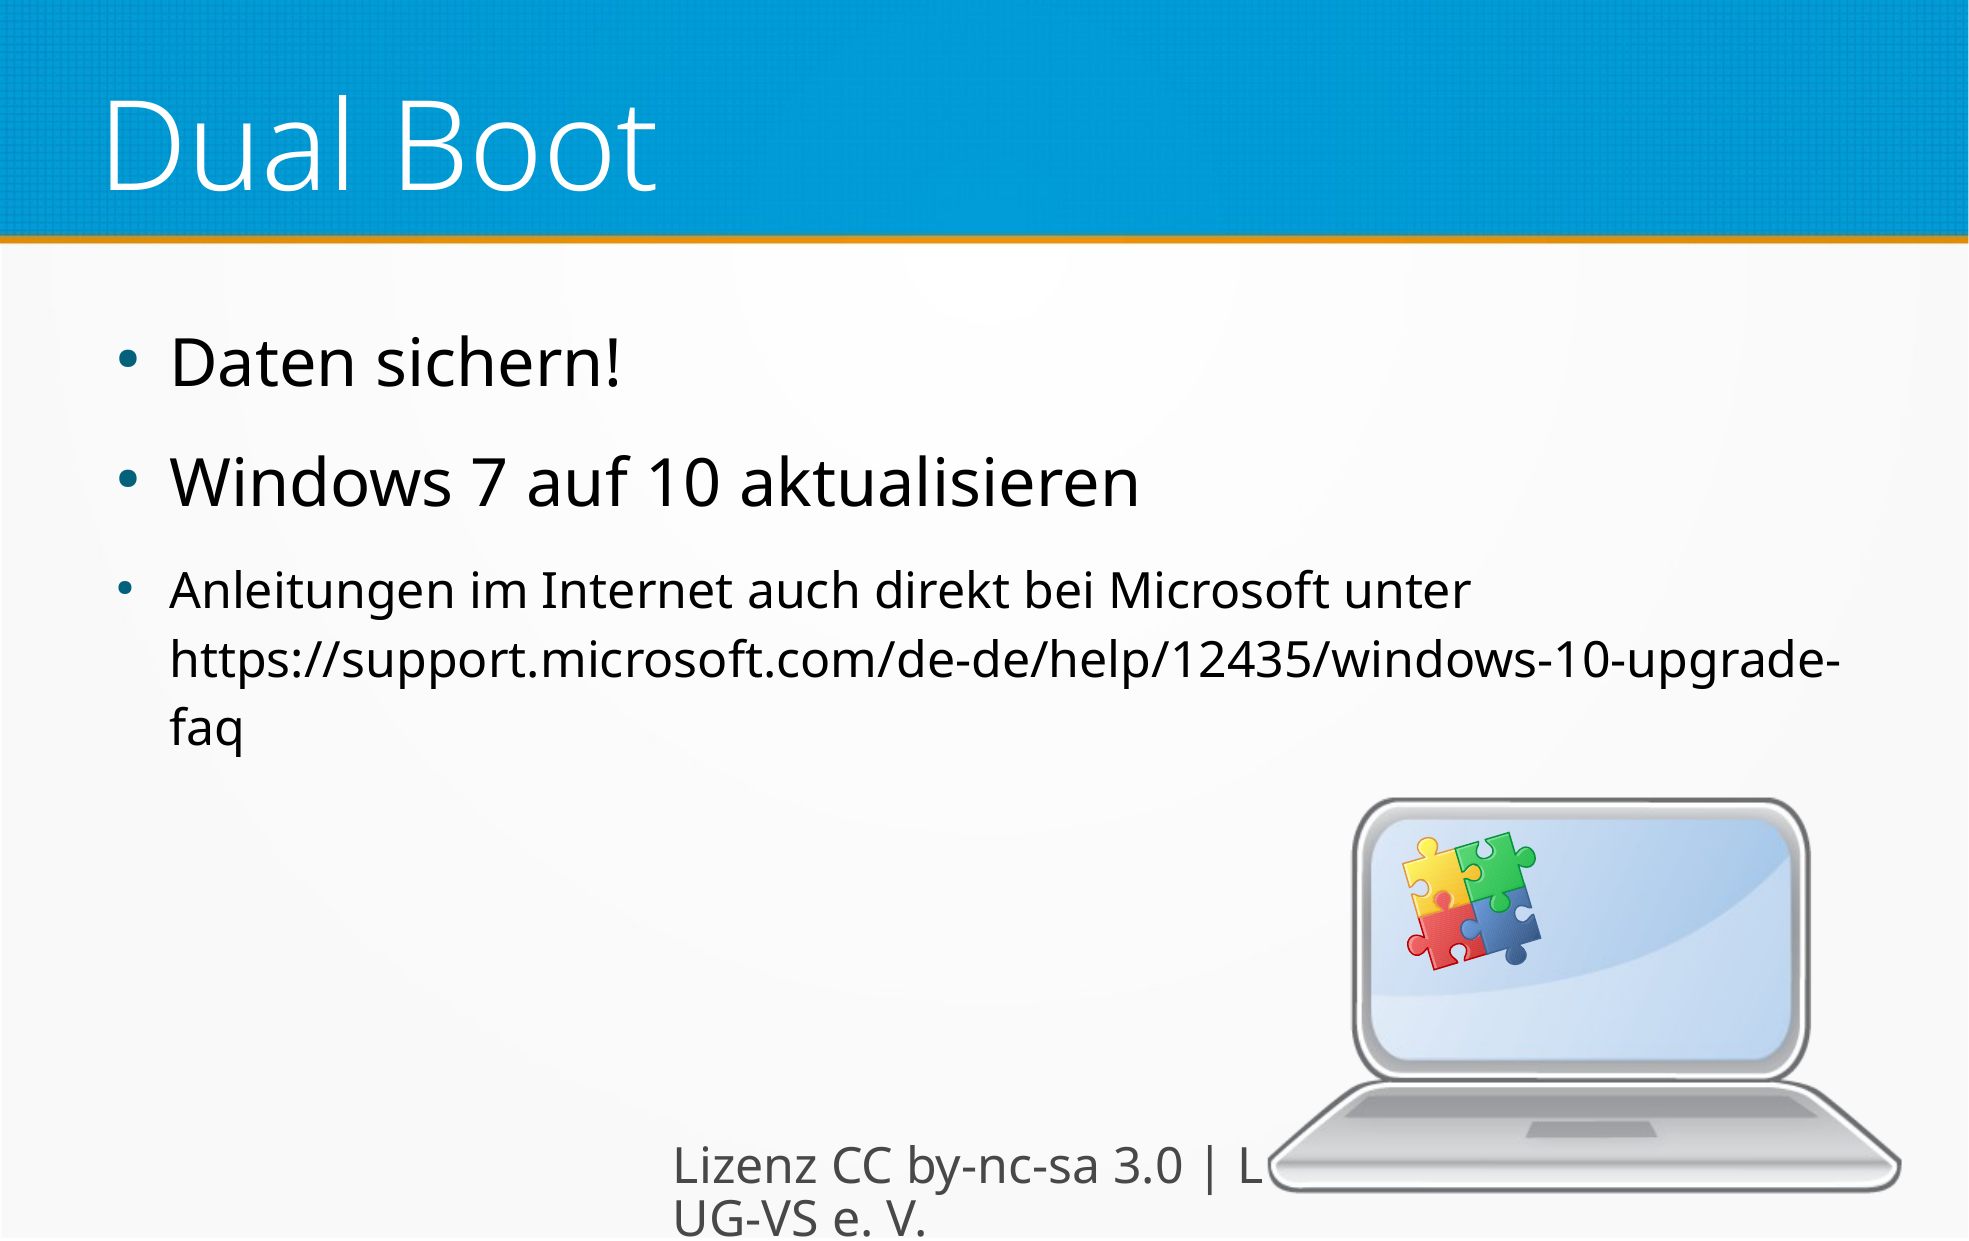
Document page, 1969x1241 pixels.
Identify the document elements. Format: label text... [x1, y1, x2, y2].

list Daten sichern! Windows 7 auf 10 aktualisieren Anleitungen im Internet auch direkt bei Microsoft unter https://support.microsoft.com/de-de/help/12435/windows-10-upgrade-faq [98, 315, 1861, 1081]
title Dual Boot [98, 19, 1870, 227]
picture [0, 233, 1969, 1241]
